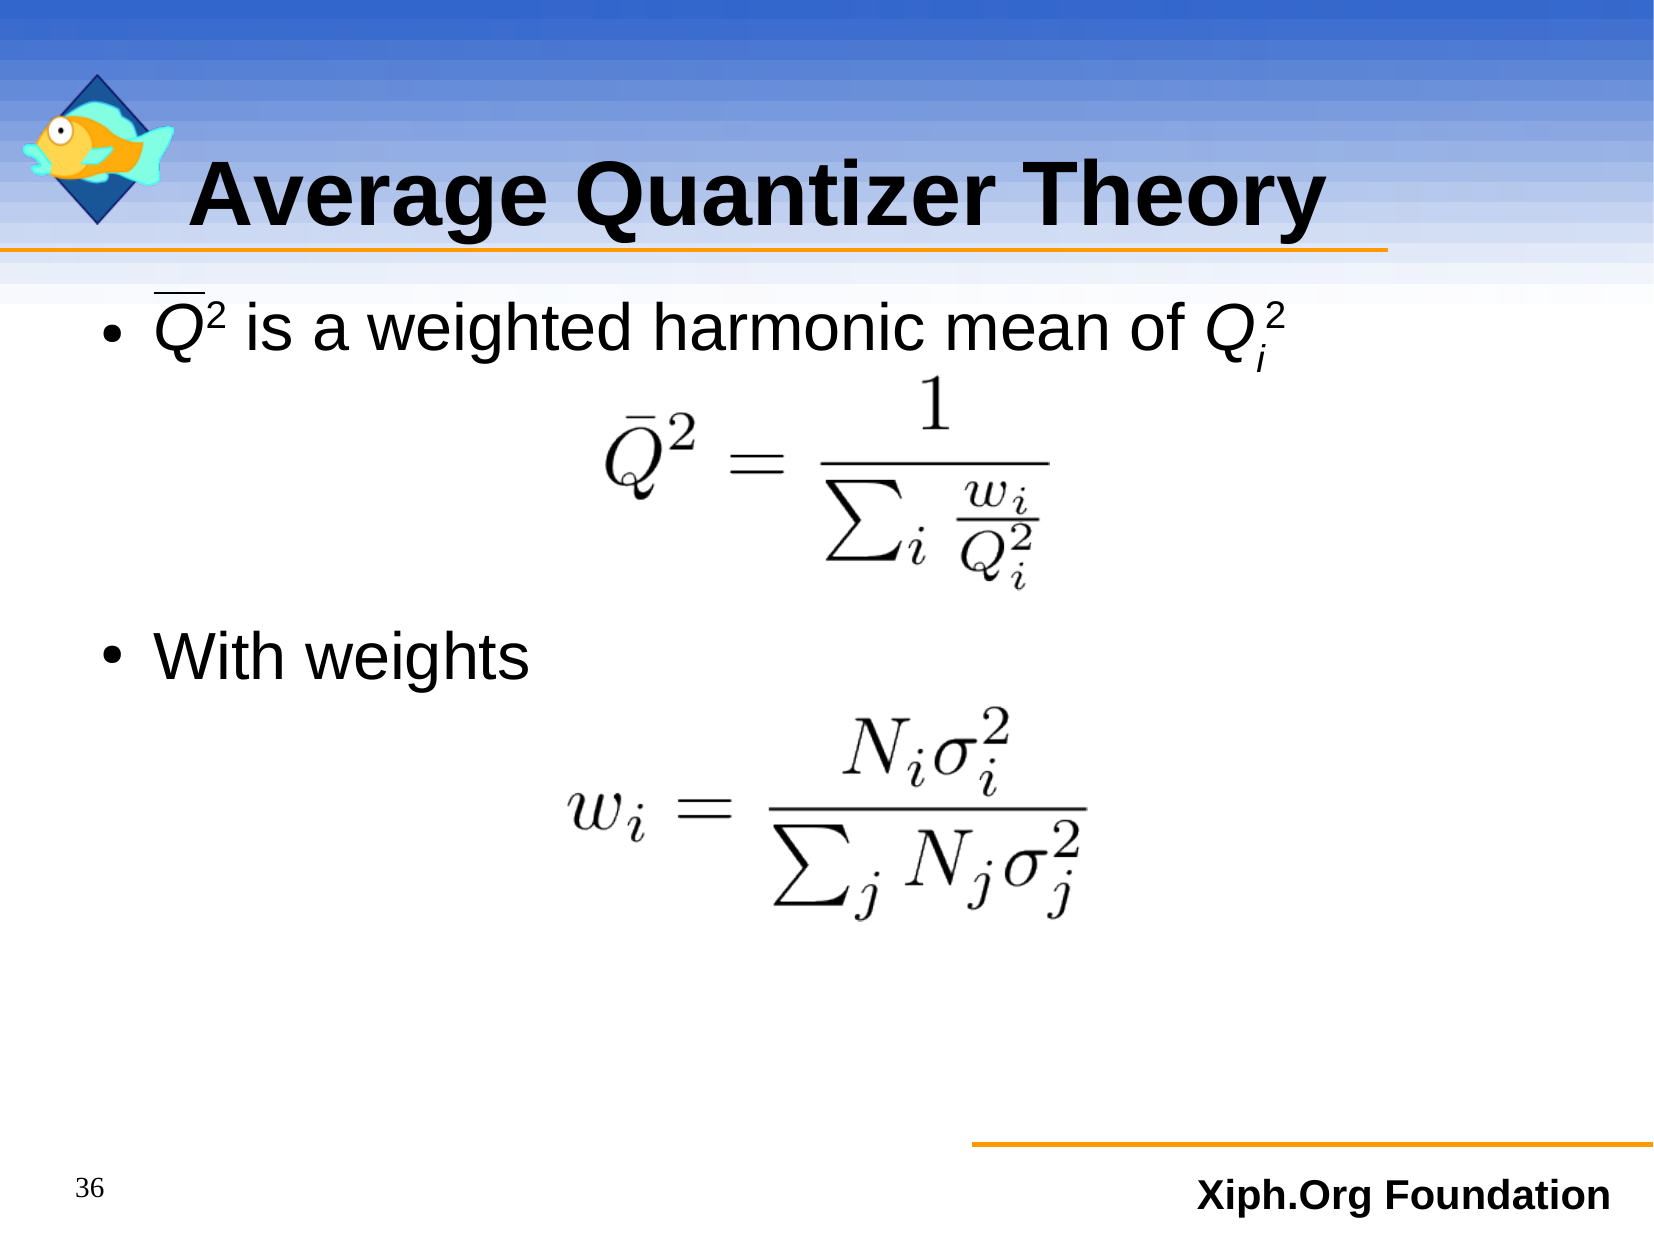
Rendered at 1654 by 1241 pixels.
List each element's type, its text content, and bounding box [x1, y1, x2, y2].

picture [0, 0, 1654, 1241]
title Average Quantizer Theory [187, 37, 1571, 245]
list Q2 is a weighted harmonic mean of Qi2 With weights [82, 290, 1571, 1126]
